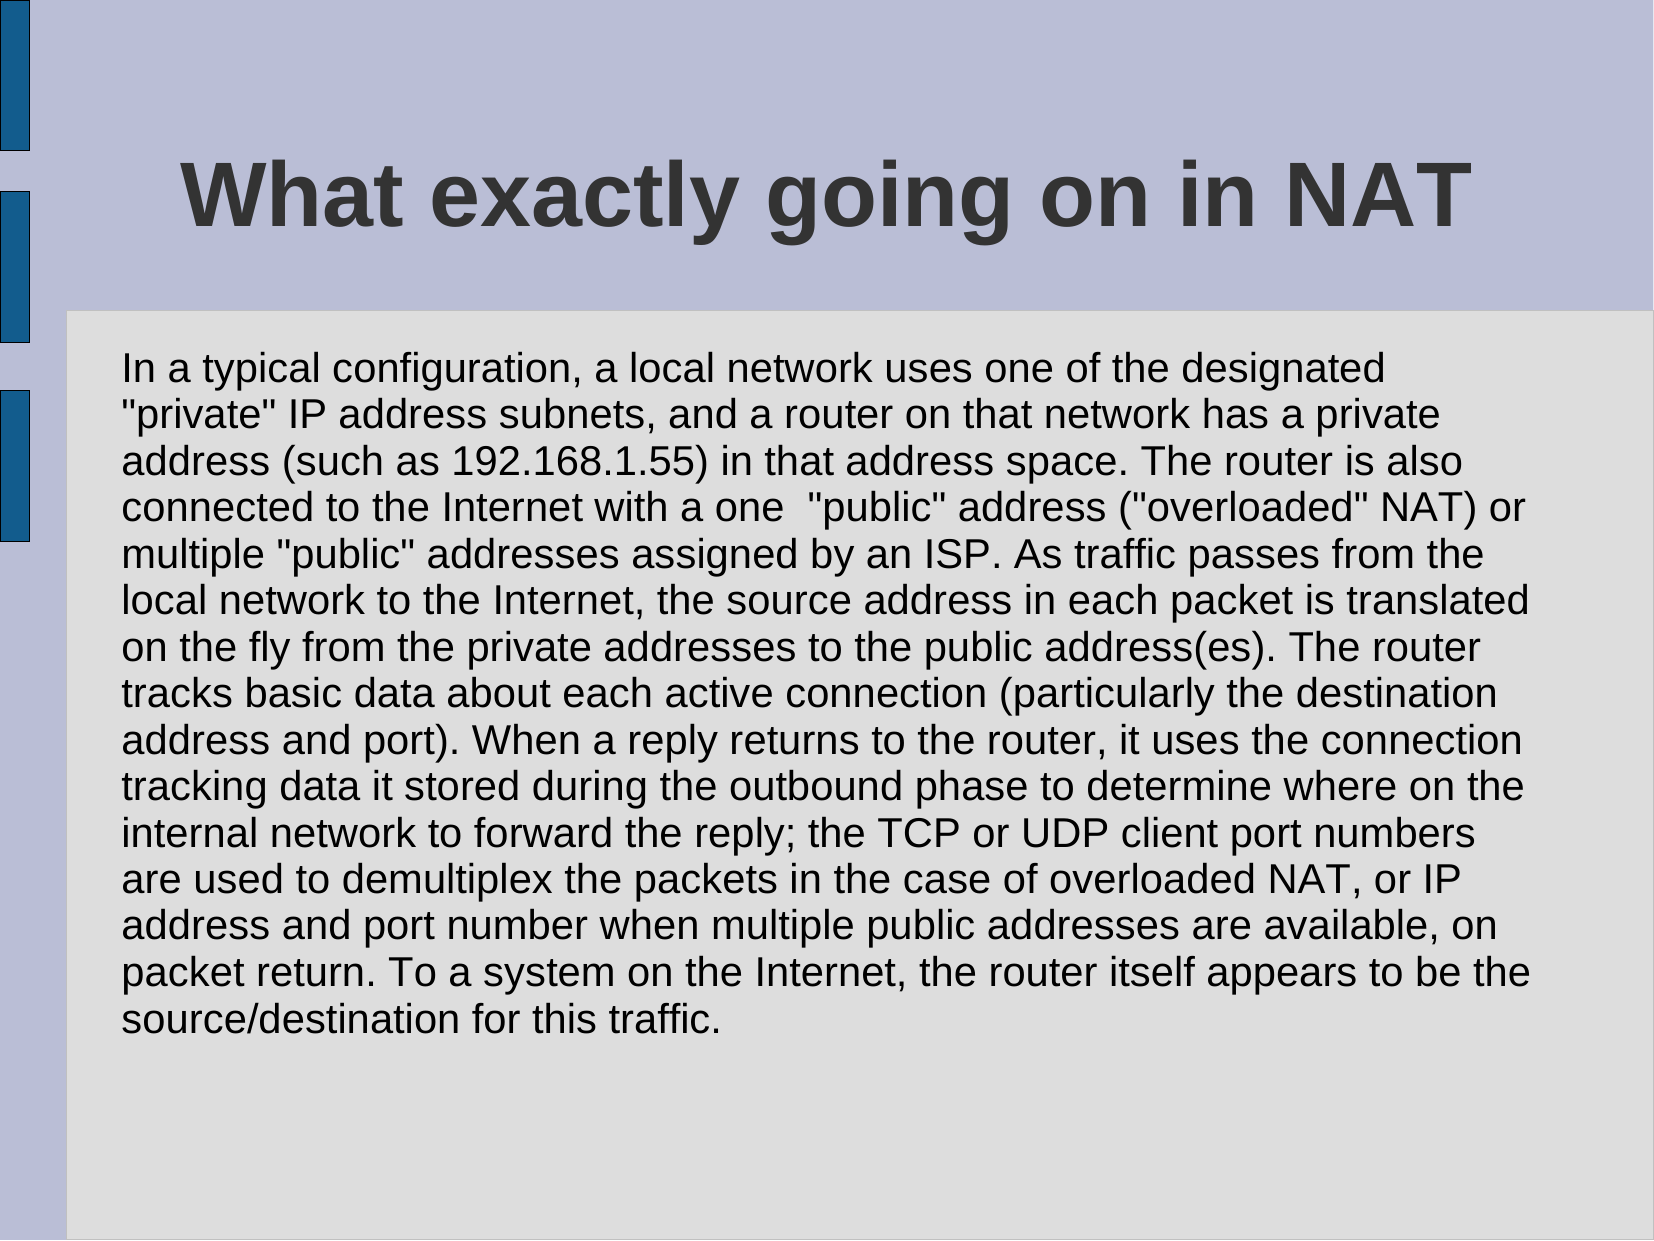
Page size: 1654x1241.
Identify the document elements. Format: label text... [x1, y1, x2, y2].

list In a typical configuration, a local network uses one of the designated "private" IP address subnets, and a router on that network has a private address (such as 192.168.1.55) in that address space. The router is also connected to the Internet with a one "public" address ("overloaded" NAT) or multiple "public" addresses assigned by an ISP. As traffic passes from the local network to the Internet, the source address in each packet is translated on the fly from the private addresses to the public address(es). The router tracks basic data about each active connection (particularly the destination address and port). When a reply returns to the router, it uses the connection tracking data it stored during the outbound phase to determine where on the internal network to forward the reply; the TCP or UDP client port numbers are used to demultiplex the packets in the case of overloaded NAT, or IP address and port number when multiple public addresses are available, on packet return. To a system on the Internet, the router itself appears to be the source/destination for this traffic. [121, 344, 1534, 1212]
title What exactly going on in NAT [121, 91, 1534, 299]
